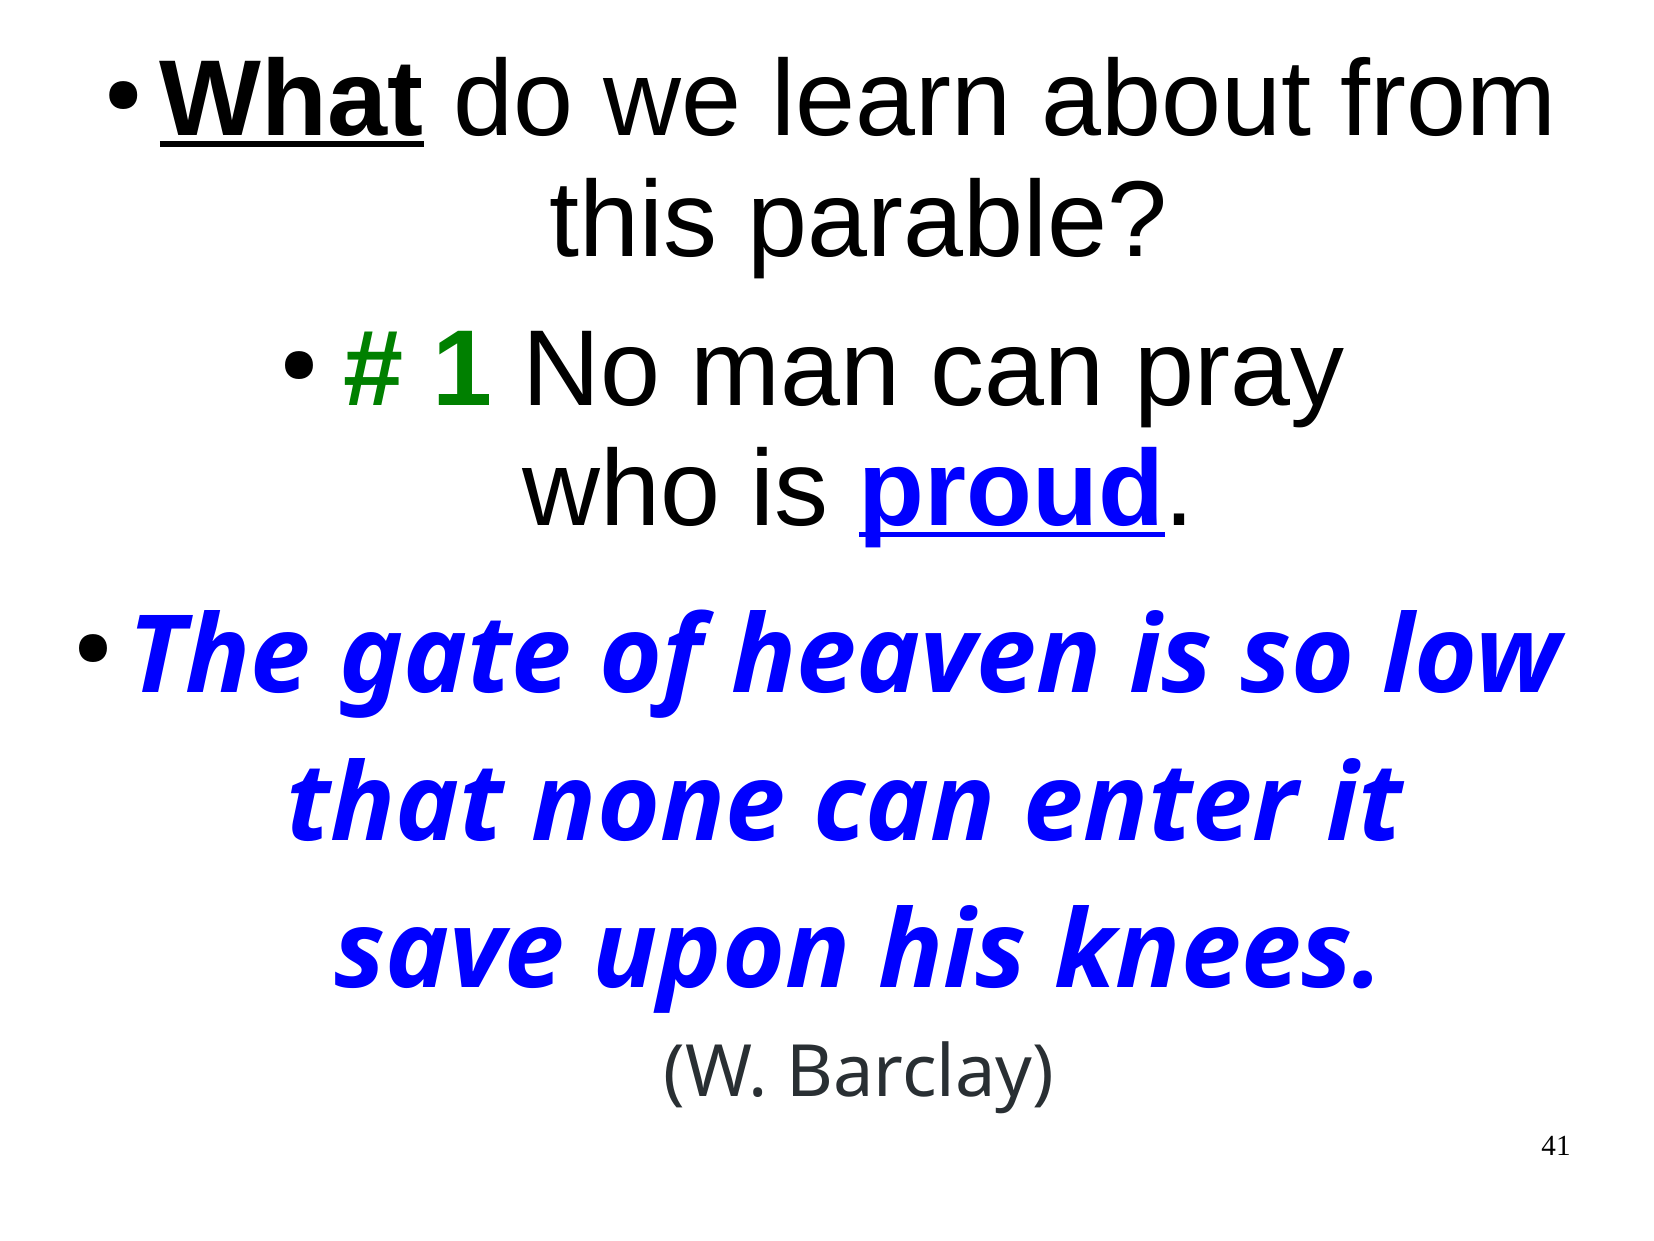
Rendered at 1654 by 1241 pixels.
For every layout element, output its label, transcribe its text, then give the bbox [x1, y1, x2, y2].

list What do we learn about from this parable? # 1 No man can pray who is proud. The gate of heaven is so low that none can enter it save upon his knees. (W. Barclay) [37, 37, 1613, 1238]
